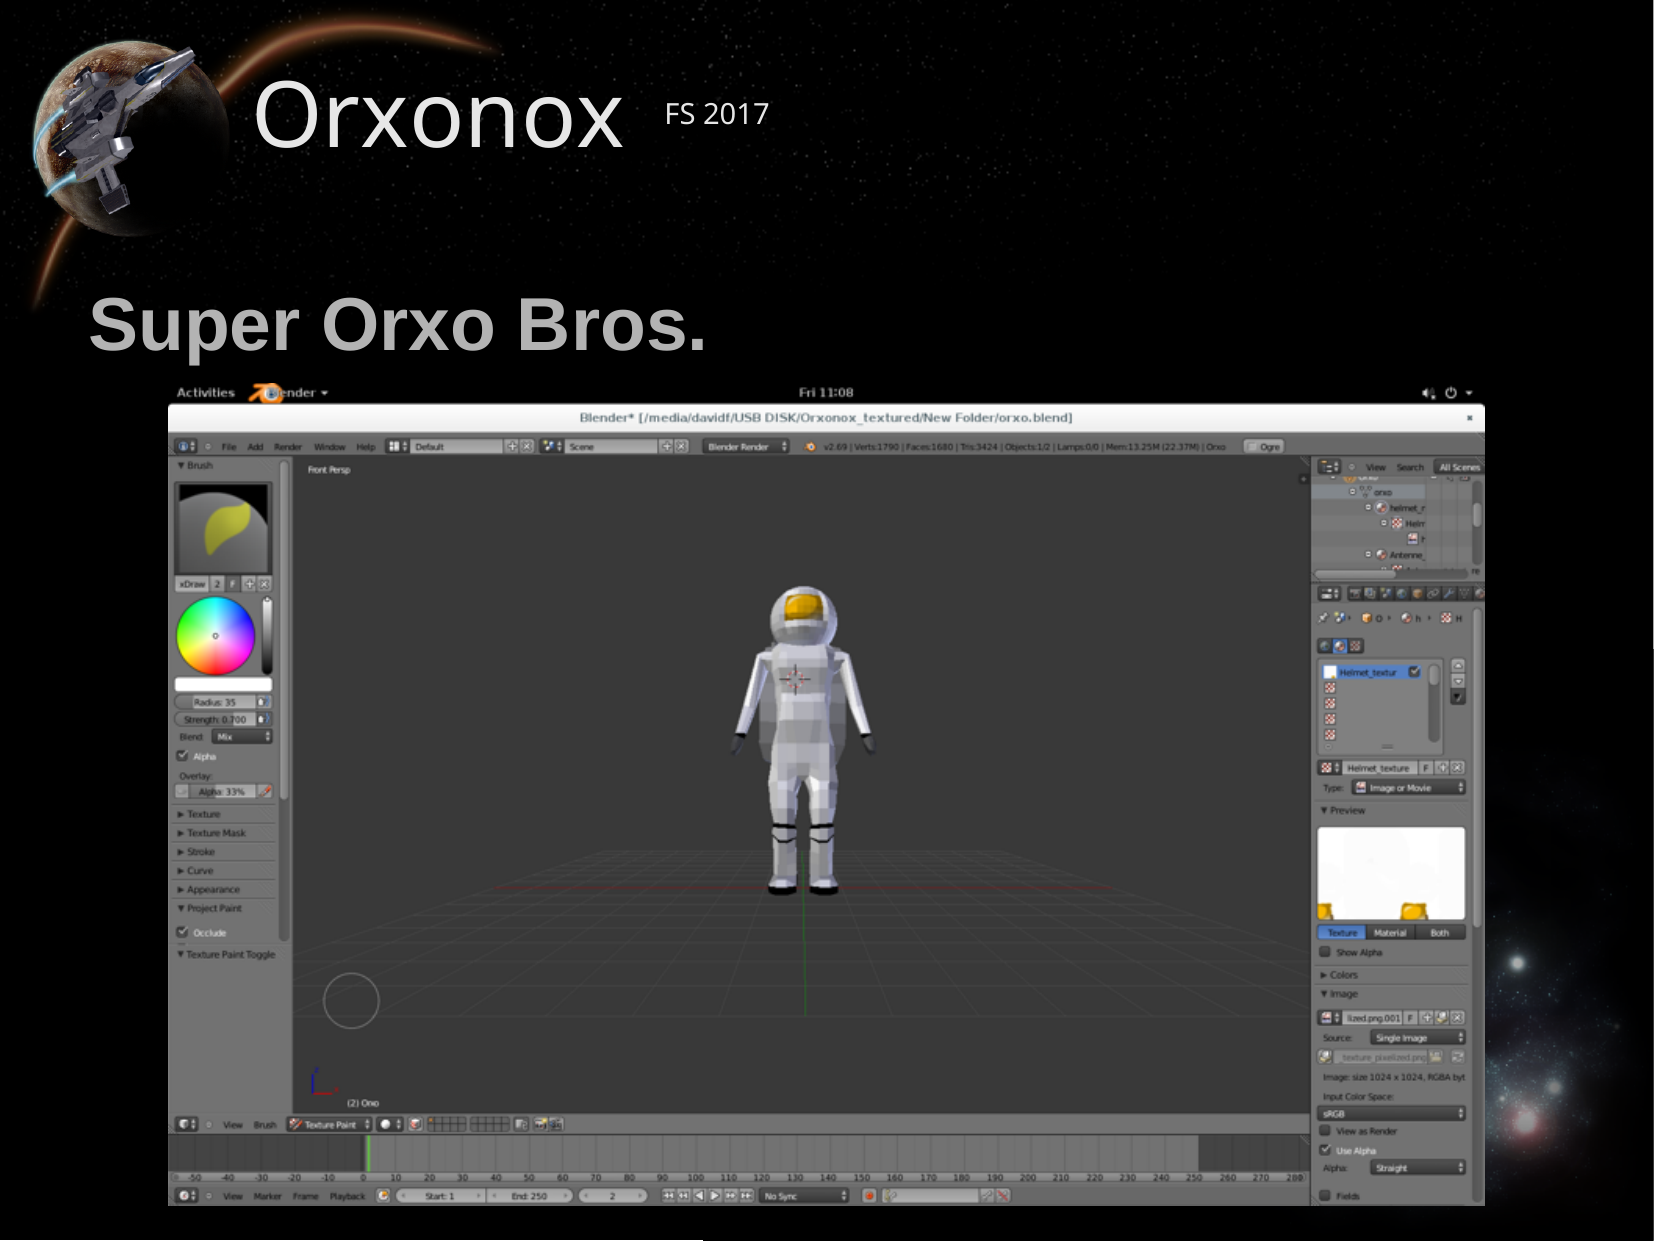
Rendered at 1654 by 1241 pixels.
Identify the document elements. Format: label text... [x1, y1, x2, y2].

title Super Orxo Bros. [88, 273, 1577, 377]
picture [0, 0, 1654, 1241]
